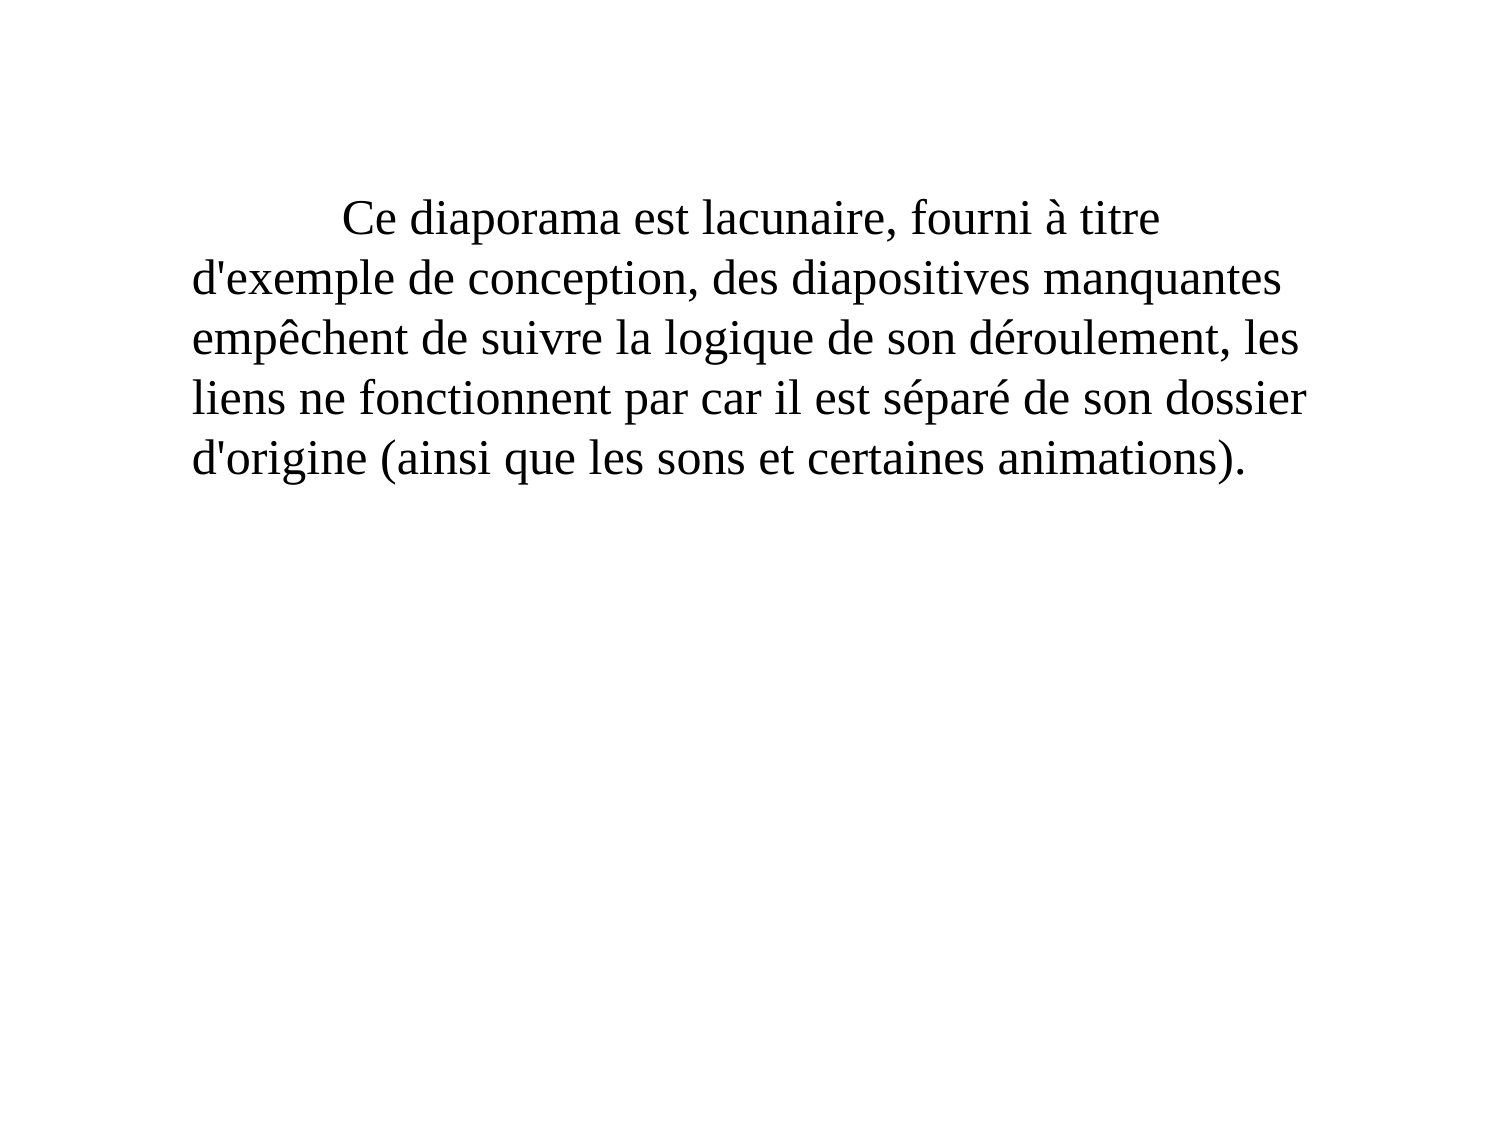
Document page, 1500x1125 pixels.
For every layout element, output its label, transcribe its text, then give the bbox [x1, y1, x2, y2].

text_box Ce diaporama est lacunaire, fourni à titre d'exemple de conception, des diapositives manquantes empêchent de suivre la logique de son déroulement, les liens ne fonctionnent par car il est séparé de son dossier d'origine (ainsi que les sons et certaines animations). [177, 177, 1329, 798]
